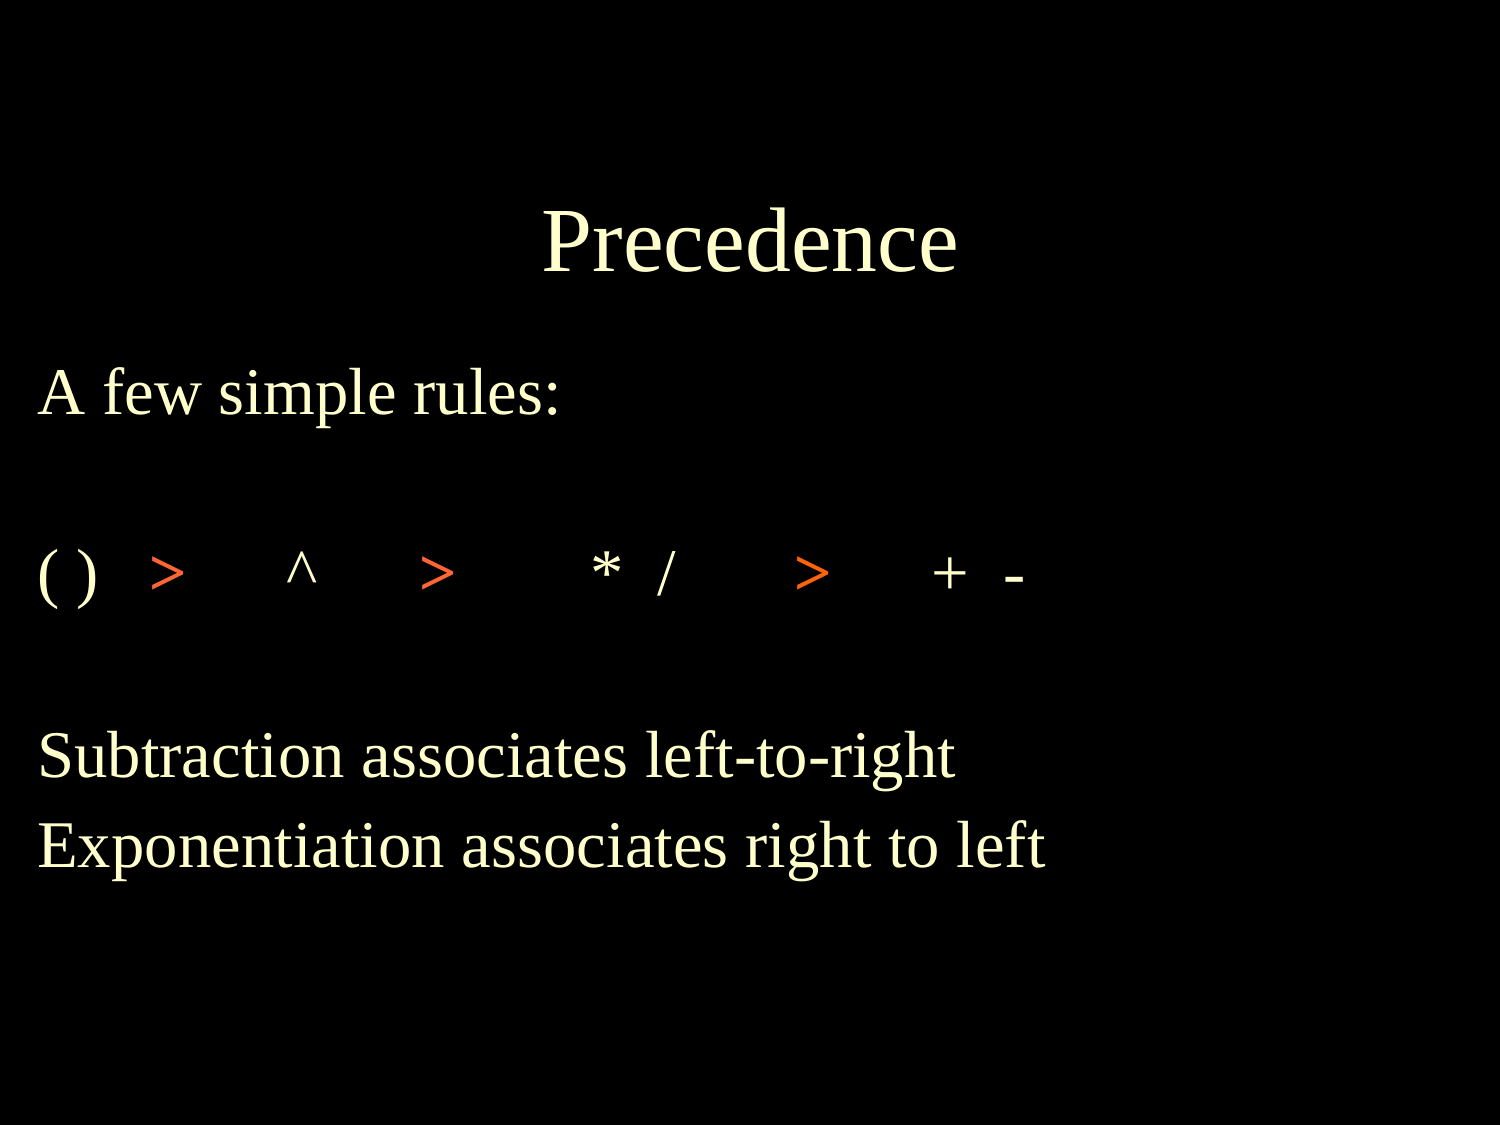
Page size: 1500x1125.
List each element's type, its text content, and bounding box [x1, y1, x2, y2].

title Precedence [22, 145, 1480, 336]
list A few simple rules: ( ) > ^ > * / > + - Subtraction associates left-to-right Exponentiation associates right to left [22, 347, 1482, 1026]
